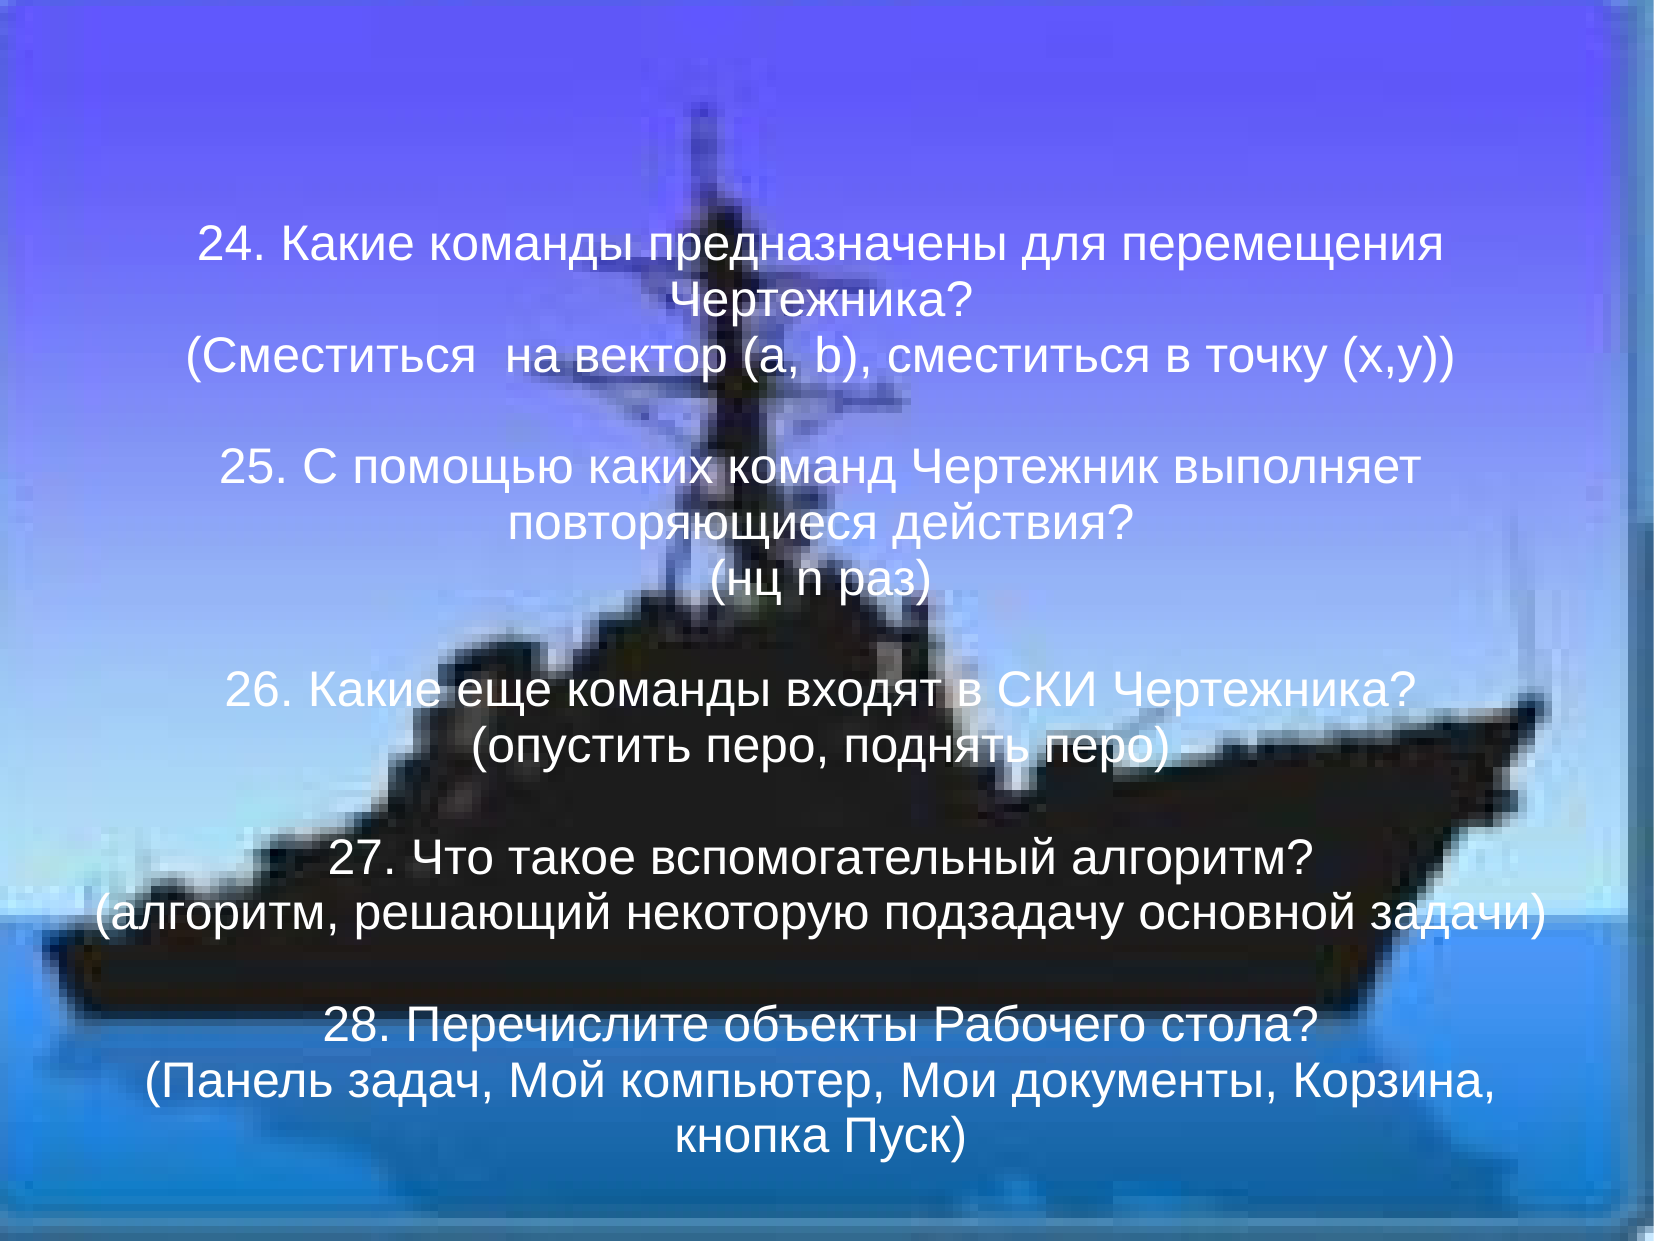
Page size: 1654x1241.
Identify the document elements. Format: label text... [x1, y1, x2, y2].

picture [0, 0, 1654, 1241]
subtitle 24. Какие команды предназначены для перемещения Чертежника? (Сместиться на вектор (a, b), сместиться в точку (х,у)) 25. С помощью каких команд Чертежник выполняет повторяющиеся действия? (нц n раз) 26. Какие еще команды входят в СКИ Чертежника? (опустить перо, поднять перо) 27. Что такое вспомогательный алгоритм? (алгоритм, решающий некоторую подзадачу основной задачи) 28. Перечислите объекты Рабочего стола? (Панель задач, Мой компьютер, Мои документы, Корзина, кнопка Пуск) [76, 88, 1565, 1241]
